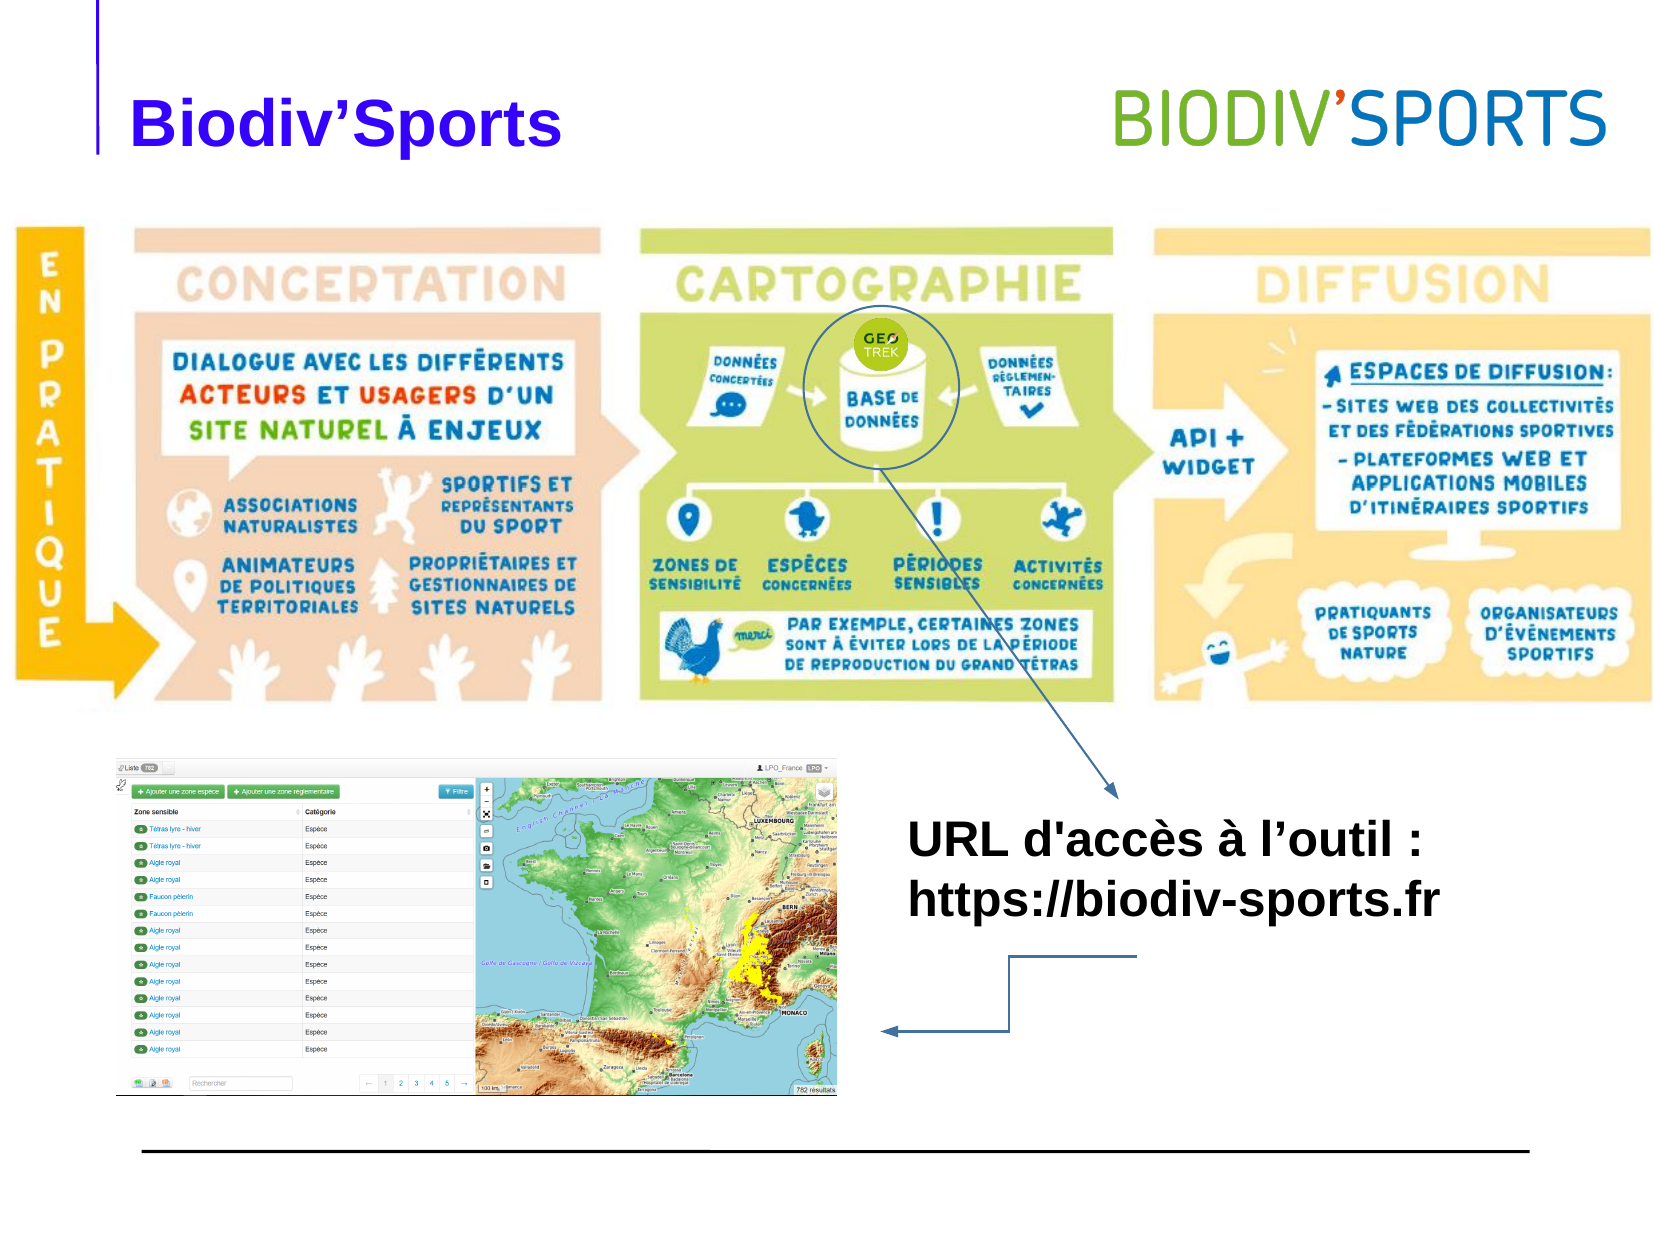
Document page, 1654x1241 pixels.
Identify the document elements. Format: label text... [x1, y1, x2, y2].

list URL d'accès à l’outil : https://biodiv-sports.fr [907, 746, 1472, 933]
picture [116, 758, 837, 1096]
picture [805, 307, 958, 468]
title Biodiv’Sports [129, 11, 1619, 160]
picture [1100, 76, 1619, 158]
picture [9, 218, 1654, 713]
